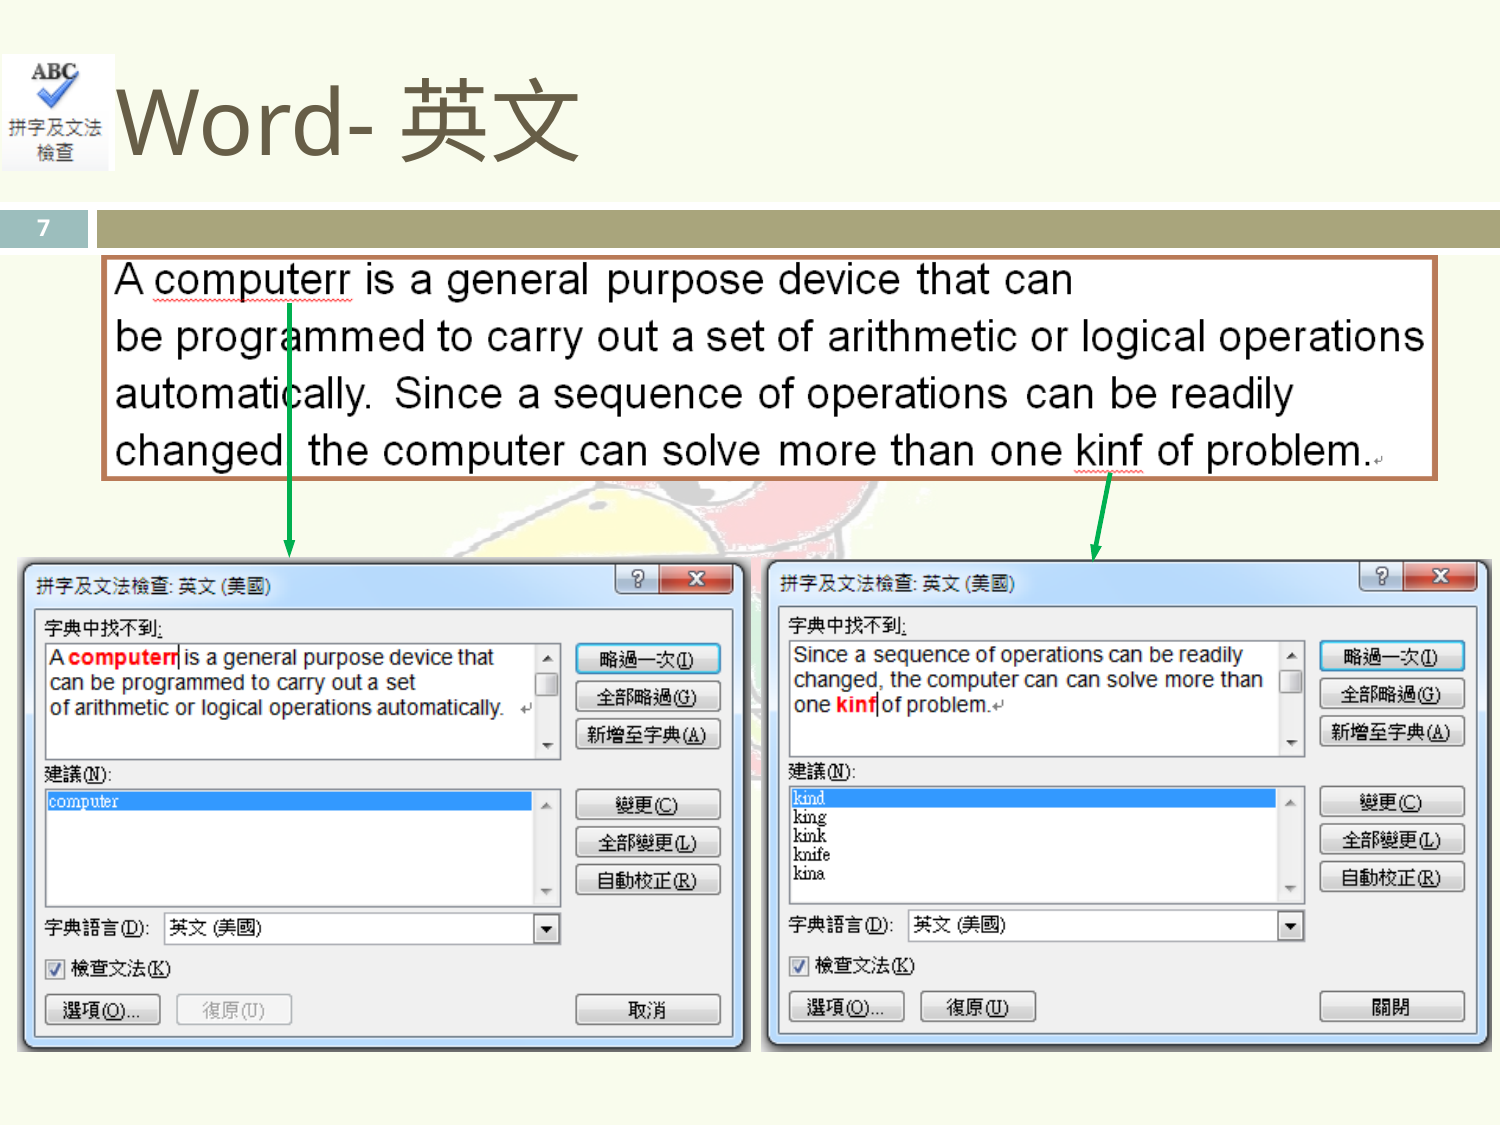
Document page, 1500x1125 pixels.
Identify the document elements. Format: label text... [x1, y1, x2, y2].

text_box 7 [0, 208, 88, 249]
picture [761, 559, 1492, 1052]
picture [2, 54, 115, 171]
picture [100, 255, 1438, 481]
title Word-英文 [100, 37, 1438, 201]
picture [17, 557, 751, 1052]
